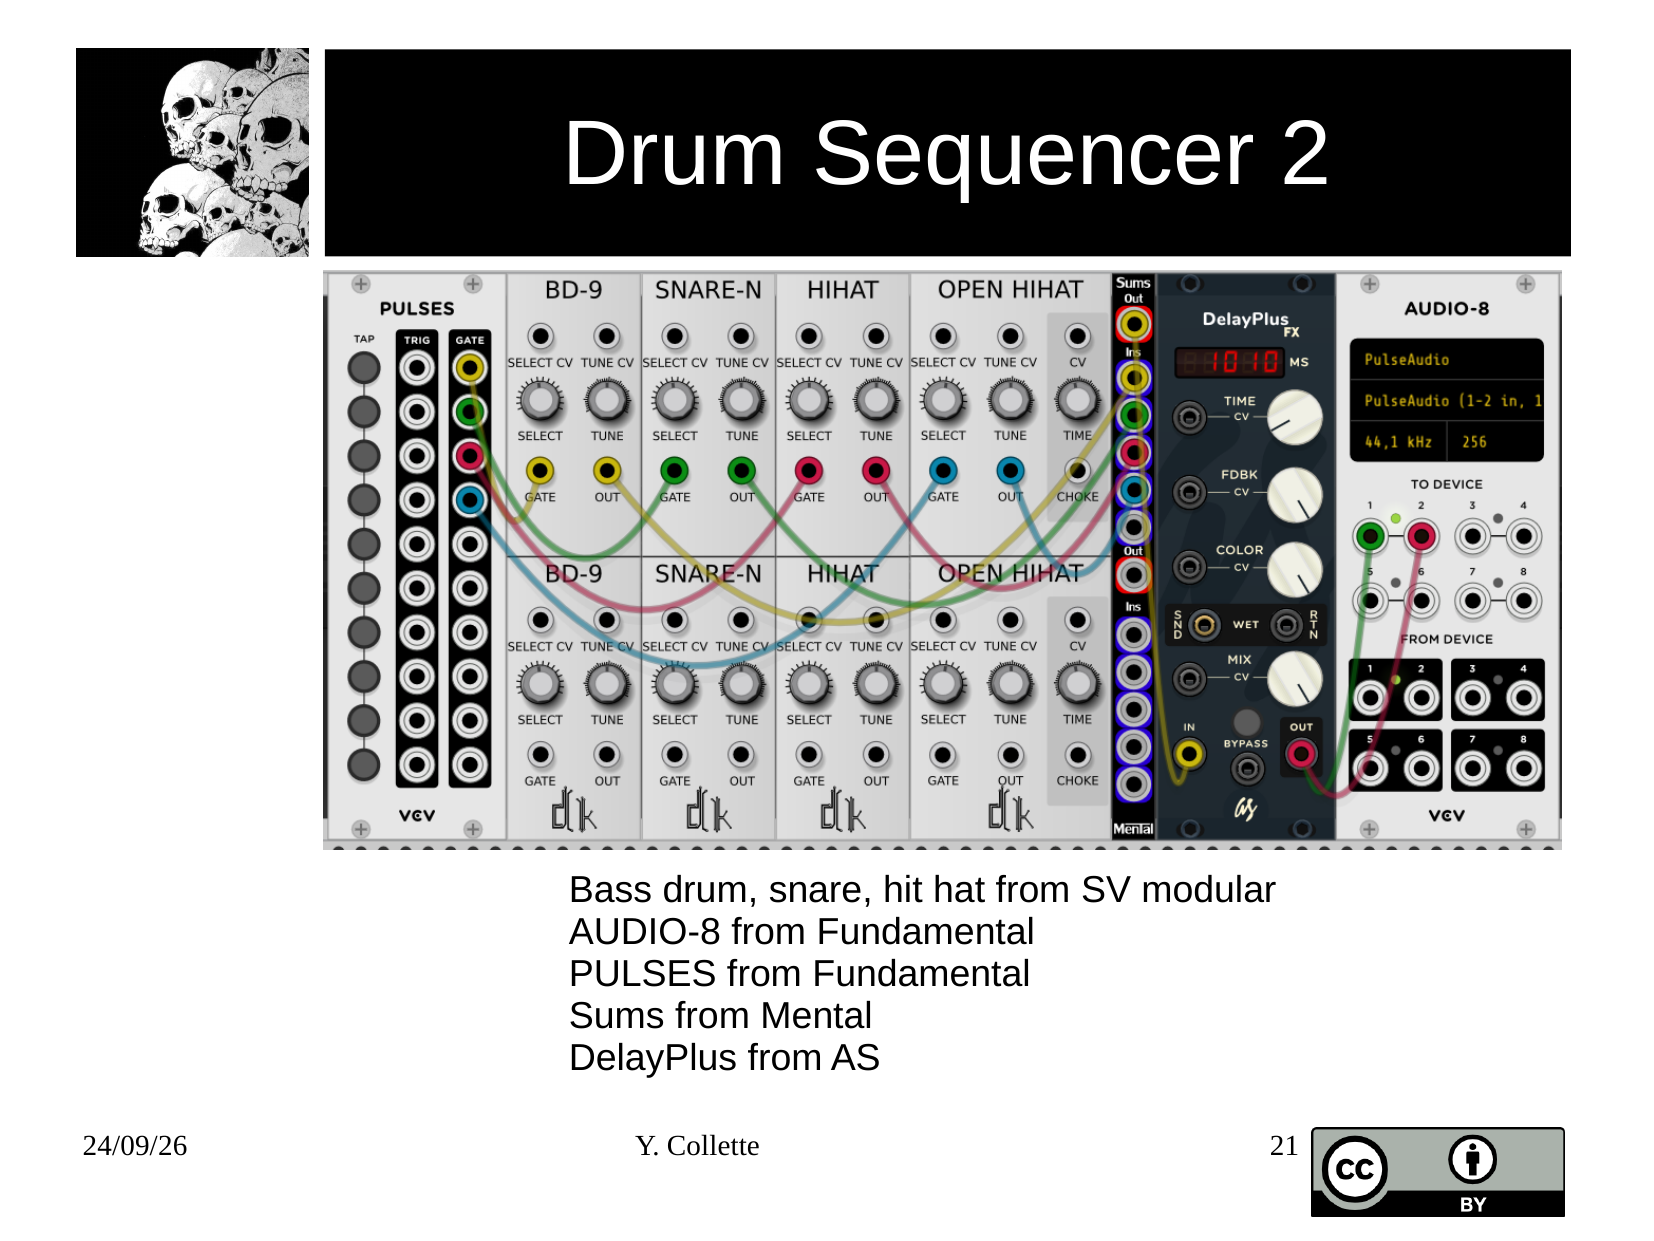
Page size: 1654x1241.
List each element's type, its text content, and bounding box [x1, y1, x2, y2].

text_box Bass drum, snare, hit hat from SV modular AUDIO-8 from Fundamental PULSES from Fundamental Sums from Mental DelayPlus from AS [554, 861, 1305, 1089]
picture [1311, 1127, 1565, 1217]
picture [76, 48, 309, 257]
picture [323, 270, 1562, 850]
title Drum Sequencer 2 [324, 49, 1571, 257]
